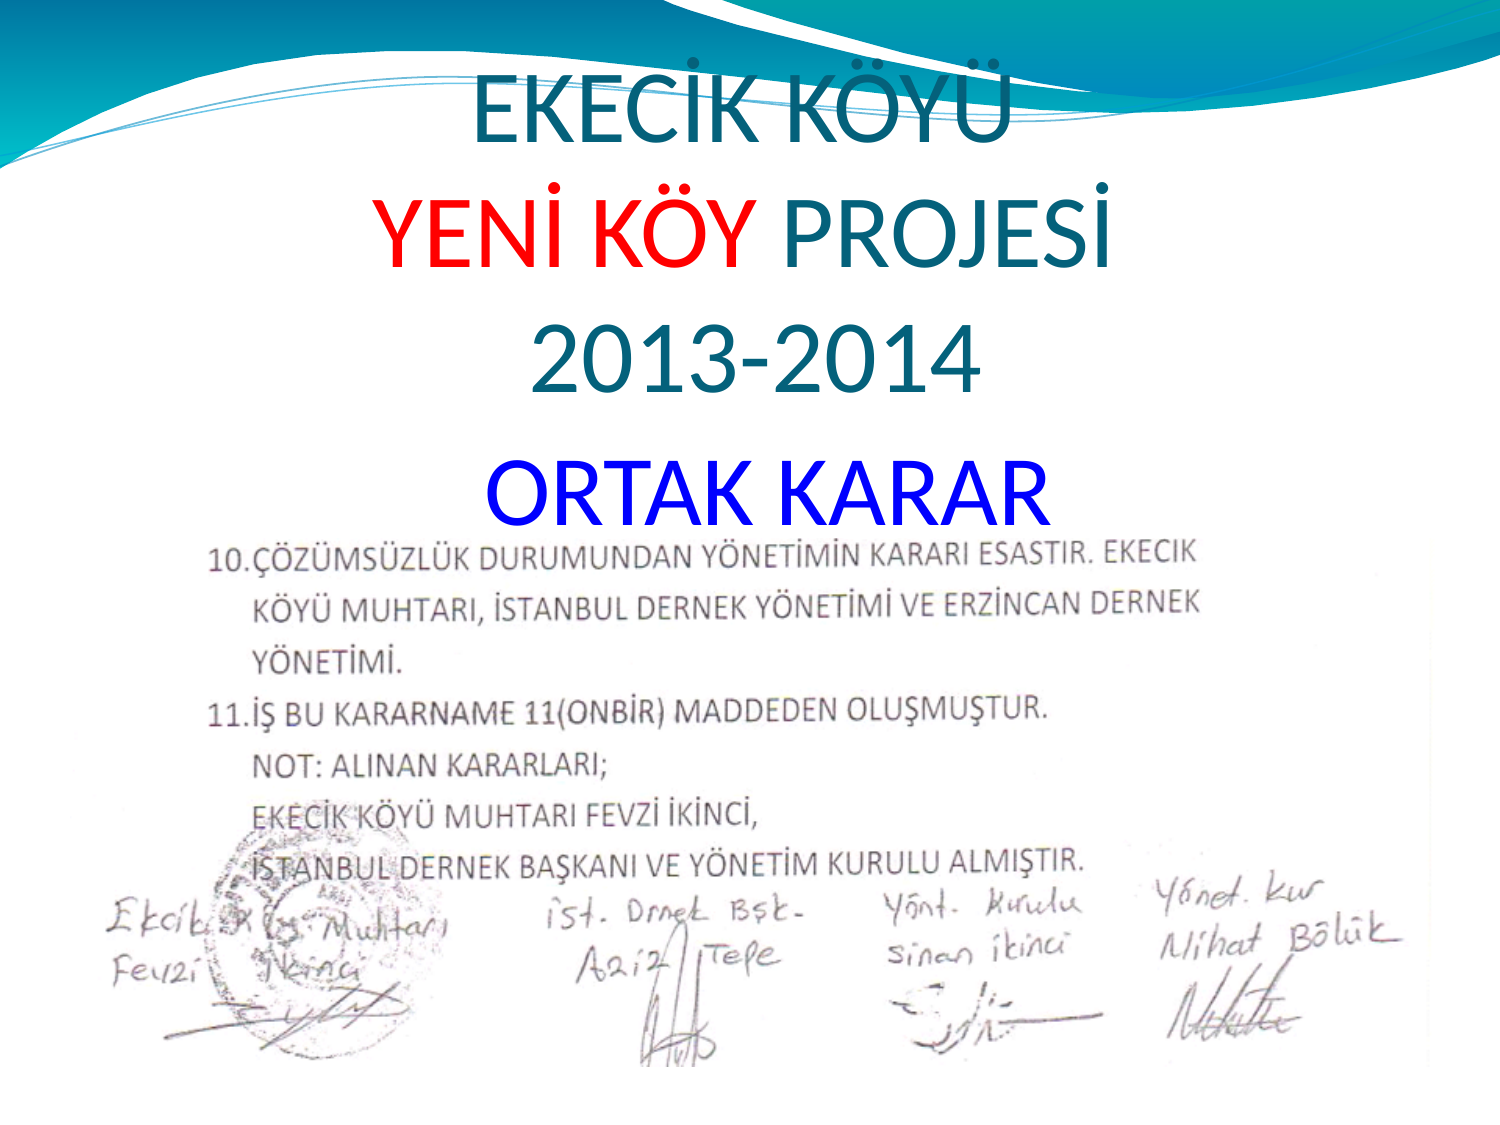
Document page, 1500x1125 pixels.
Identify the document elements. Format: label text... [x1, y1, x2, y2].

picture [70, 538, 1436, 1067]
title EKECİK KÖYÜ YENİ KÖY PROJESİ 2013-2014 ORTAK KARAR [58, 46, 1454, 539]
